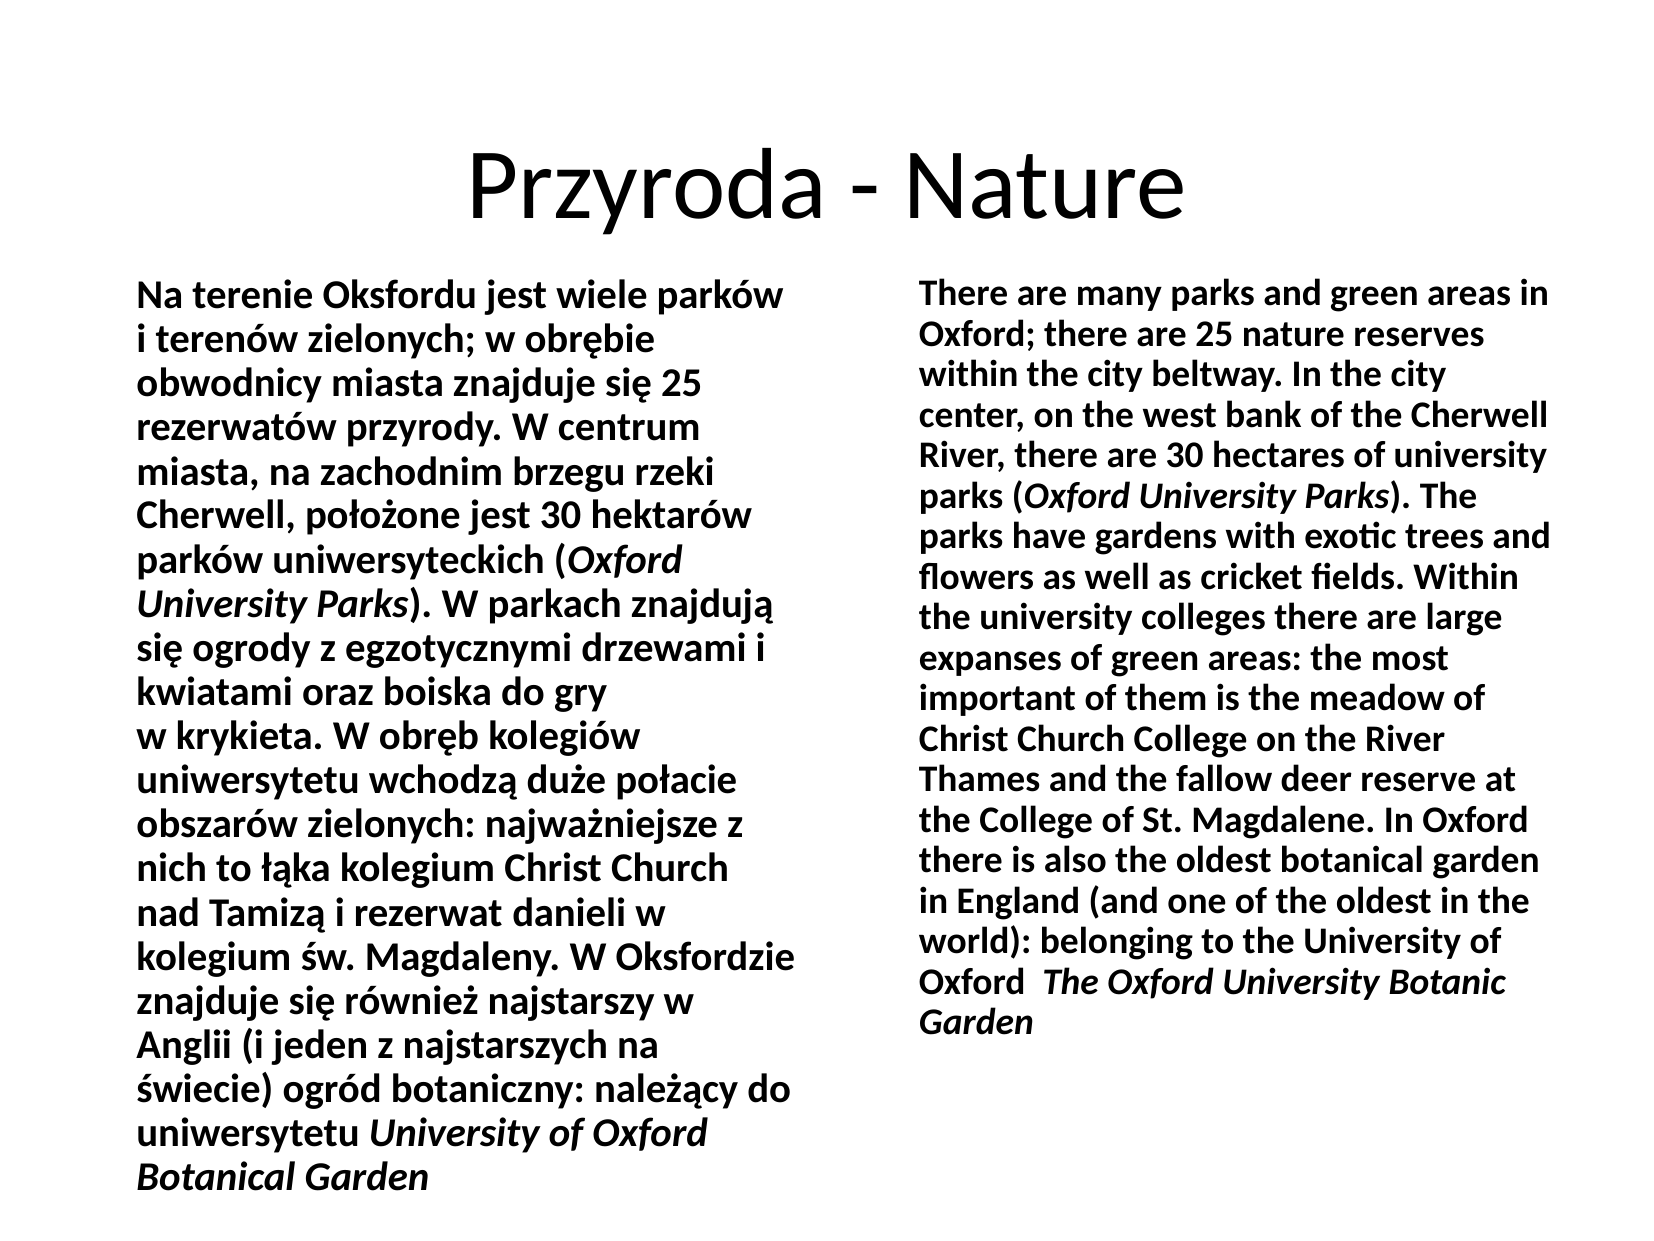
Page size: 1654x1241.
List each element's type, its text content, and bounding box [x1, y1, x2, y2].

list Na terenie Oksfordu jest wiele parków i terenów zielonych; w obrębie obwodnicy miasta znajduje się 25 rezerwatów przyrody. W centrum miasta, na zachodnim brzegu rzeki Cherwell, położone jest 30 hektarów parków uniwersyteckich (Oxford University Parks). W parkach znajdują się ogrody z egzotycznymi drzewami i kwiatami oraz boiska do gry w krykieta. W obręb kolegiów uniwersytetu wchodzą duże połacie obszarów zielonych: najważniejsze z nich to łąka kolegium Christ Church nad Tamizą i rezerwat danieli w kolegium św. Magdaleny. W Oksfordzie znajduje się również najstarszy w Anglii (i jeden z najstarszych na świecie) ogród botaniczny: należący do uniwersytetu University of Oxford Botanical Garden [82, 265, 813, 1218]
list There are many parks and green areas in Oxford; there are 25 nature reserves within the city beltway. In the city center, on the west bank of the Cherwell River, there are 30 hectares of university parks (Oxford University Parks). The parks have gardens with exotic trees and flowers as well as cricket fields. Within the university colleges there are large expanses of green areas: the most important of them is the meadow of Christ Church College on the River Thames and the fallow deer reserve at the College of St. Magdalene. In Oxford there is also the oldest botanical garden in England (and one of the oldest in the world): belonging to the University of Oxford The Oxford University Botanic Garden [868, 265, 1572, 1053]
title Przyroda - Nature [113, 66, 1540, 306]
